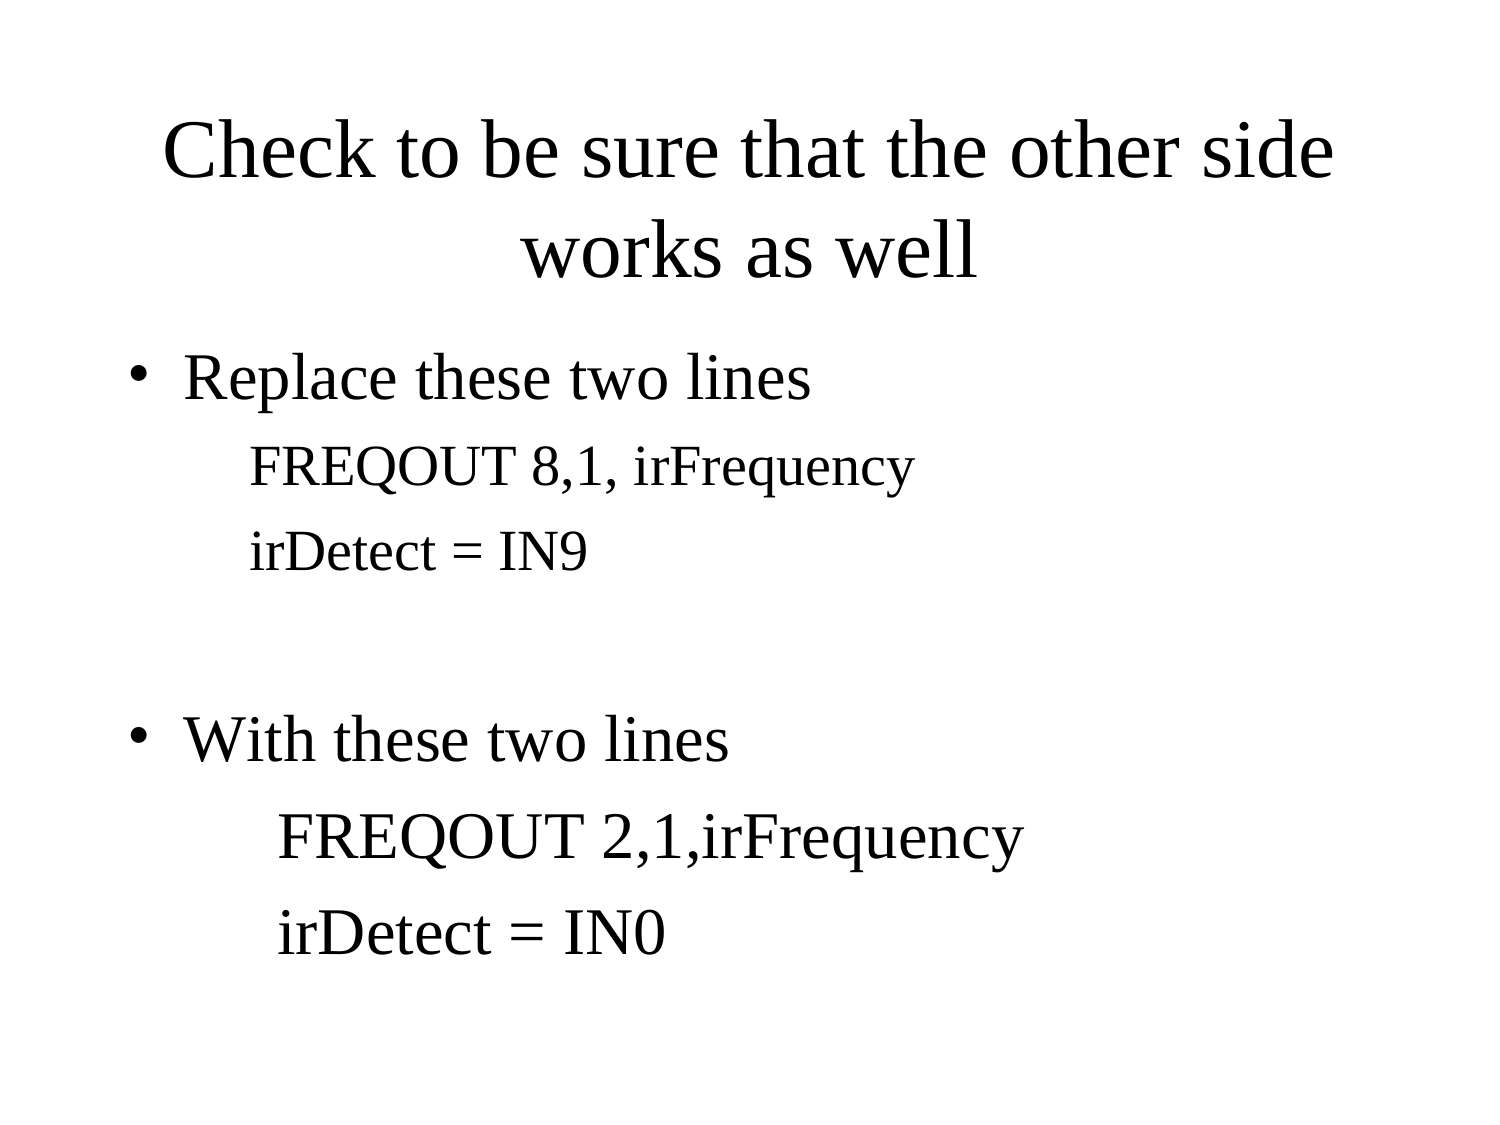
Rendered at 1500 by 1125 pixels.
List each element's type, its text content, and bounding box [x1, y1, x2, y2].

list Replace these two lines FREQOUT 8,1, irFrequency irDetect = IN9 With these two lines FREQOUT 2,1,irFrequency irDetect = IN0 [112, 324, 1388, 1001]
title Check to be sure that the other side works as well [112, 86, 1388, 302]
